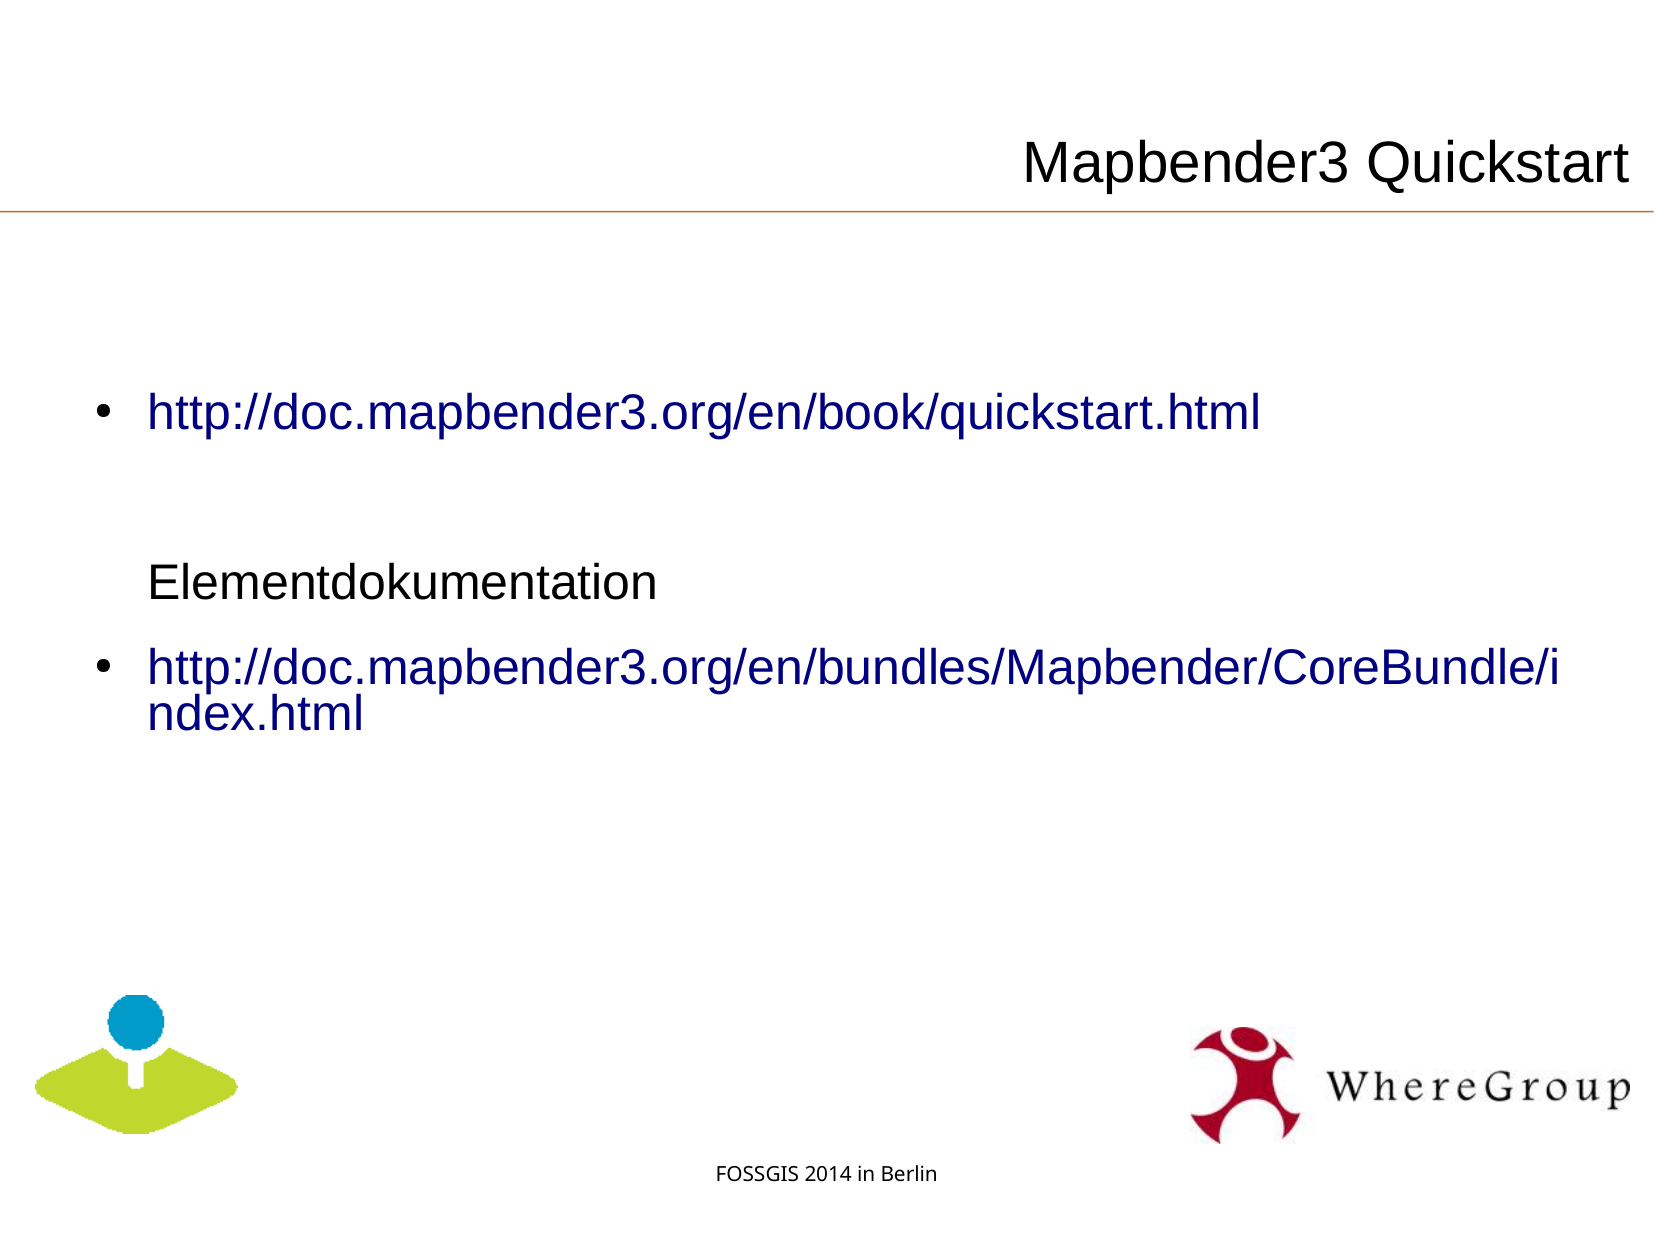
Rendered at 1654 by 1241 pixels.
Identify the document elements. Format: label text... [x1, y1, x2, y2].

picture [35, 995, 76, 1134]
picture [1565, 1027, 1630, 1144]
title Mapbender3 Quickstart [141, 105, 1630, 219]
list http://doc.mapbender3.org/en/book/quickstart.html Elementdokumentation http://doc.mapbender3.org/en/bundles/Mapbender/CoreBundle/index.html [76, 383, 1565, 1188]
